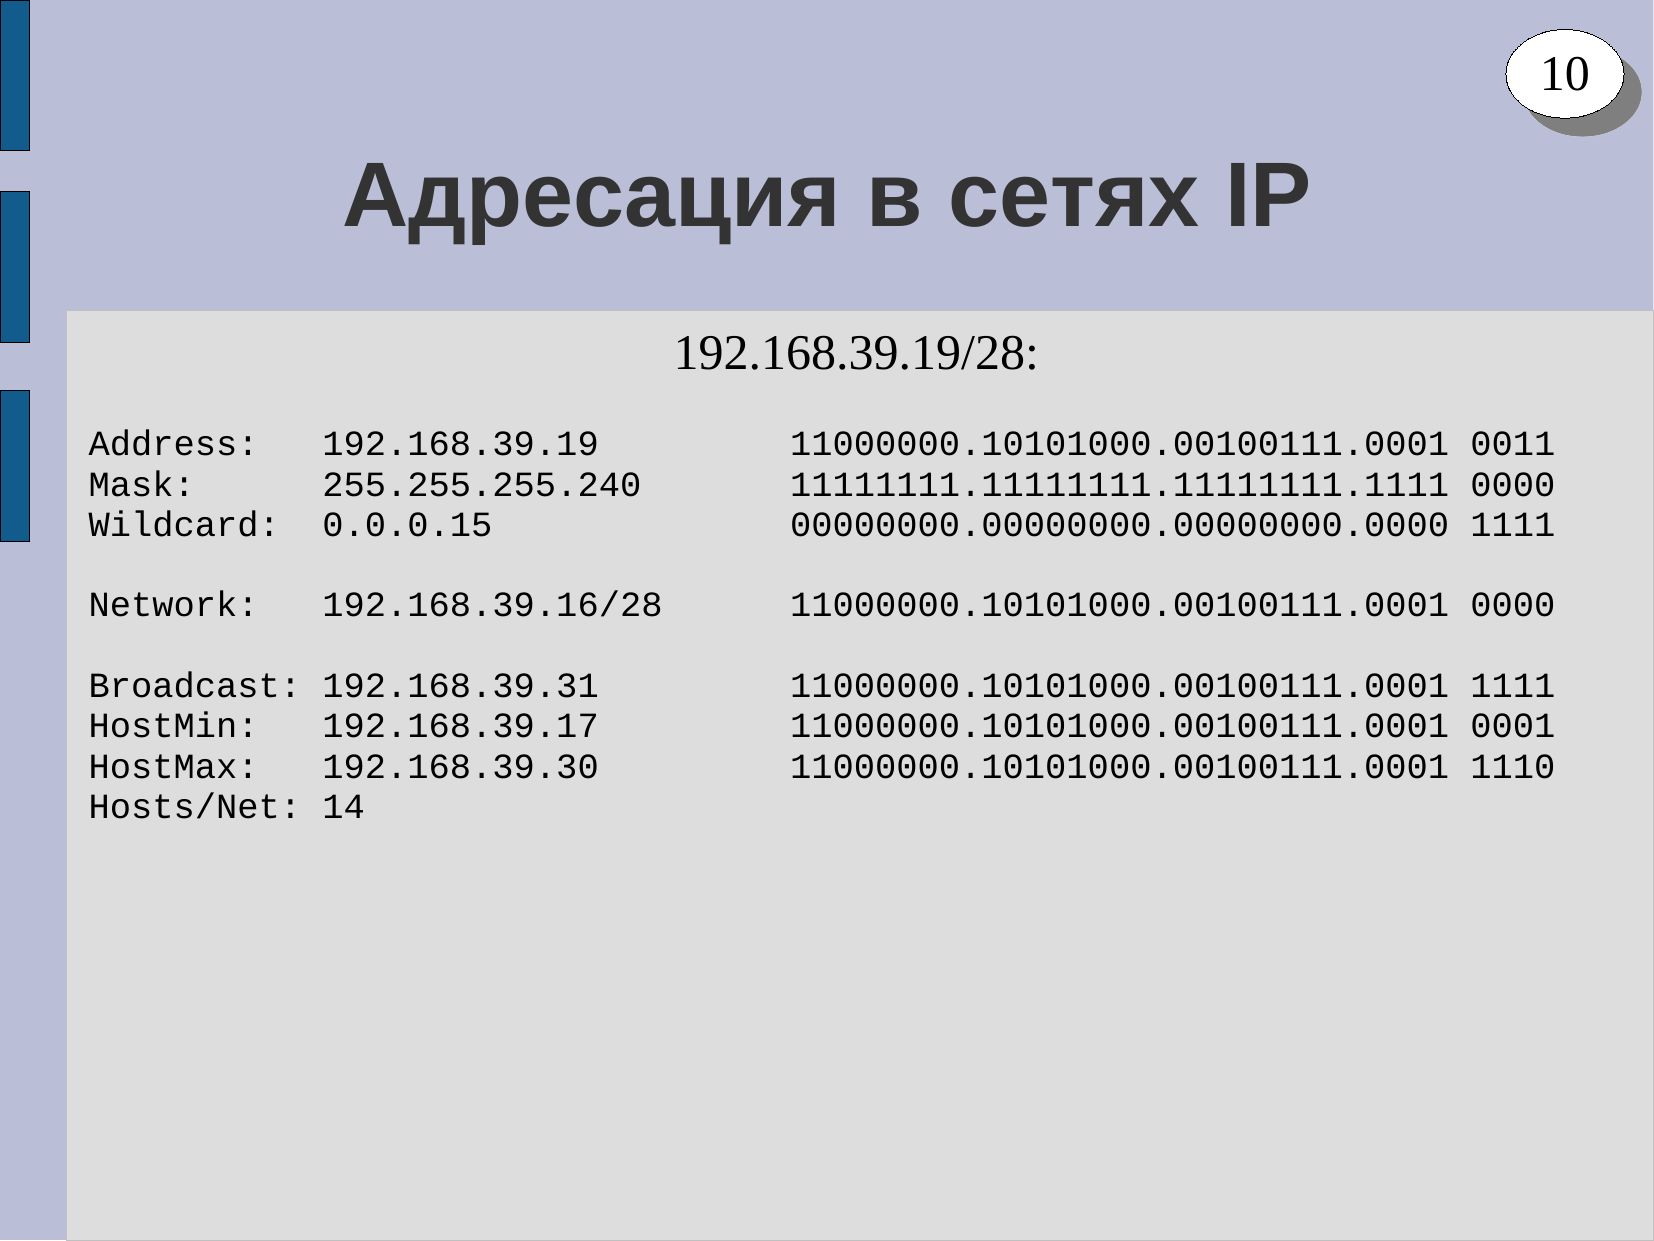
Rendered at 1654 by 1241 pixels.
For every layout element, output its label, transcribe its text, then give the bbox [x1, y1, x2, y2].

text_box 10 [1505, 29, 1625, 119]
title Адресация в сетях IP [121, 91, 1534, 299]
text_box 192.168.39.19/28: Address: 192.168.39.19 11000000.10101000.00100111.0001 0011 Mask: 255.255.255.240 11111111.11111111.11111111.1111 0000 Wildcard: 0.0.0.15 00000000.00000000.00000000.0000 1111 Network: 192.168.39.16/28 11000000.10101000.00100111.0001 0000 Broadcast: 192.168.39.31 11000000.10101000.00100111.0001 1111 HostMin: 192.168.39.17 11000000.10101000.00100111.0001 0001 HostMax: 192.168.39.30 11000000.10101000.00100111.0001 1110 Hosts/Net: 14 [88, 324, 1625, 870]
text_box [176, 355, 1654, 412]
